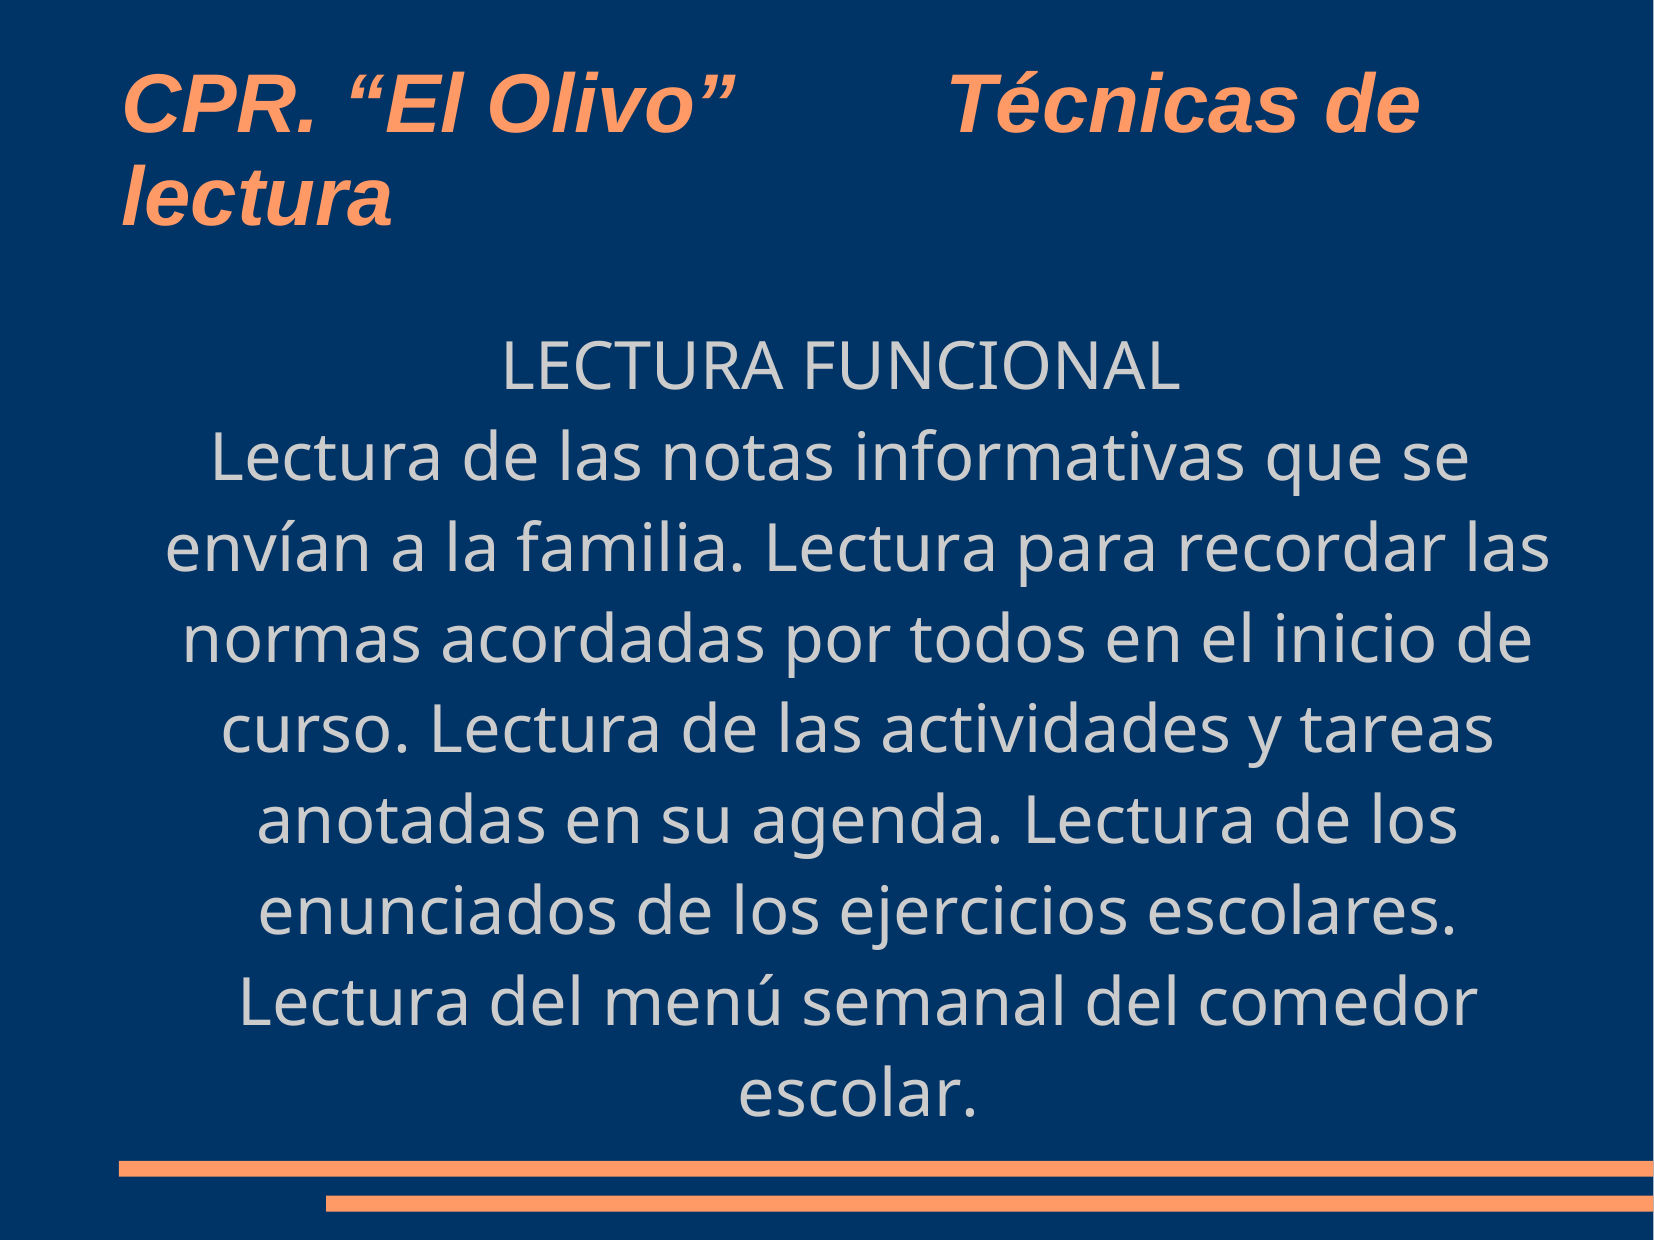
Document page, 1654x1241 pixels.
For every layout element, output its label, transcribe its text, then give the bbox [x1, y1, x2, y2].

title CPR. “El Olivo” Técnicas de lectura [121, 46, 1534, 254]
subtitle LECTURA FUNCIONAL Lectura de las notas informativas que se envían a la familia. Lectura para recordar las normas acordadas por todos en el inicio de curso. Lectura de las actividades y tareas anotadas en su agenda. Lectura de los enunciados de los ejercicios escolares. Lectura del menú semanal del comedor escolar. [121, 322, 1561, 1132]
